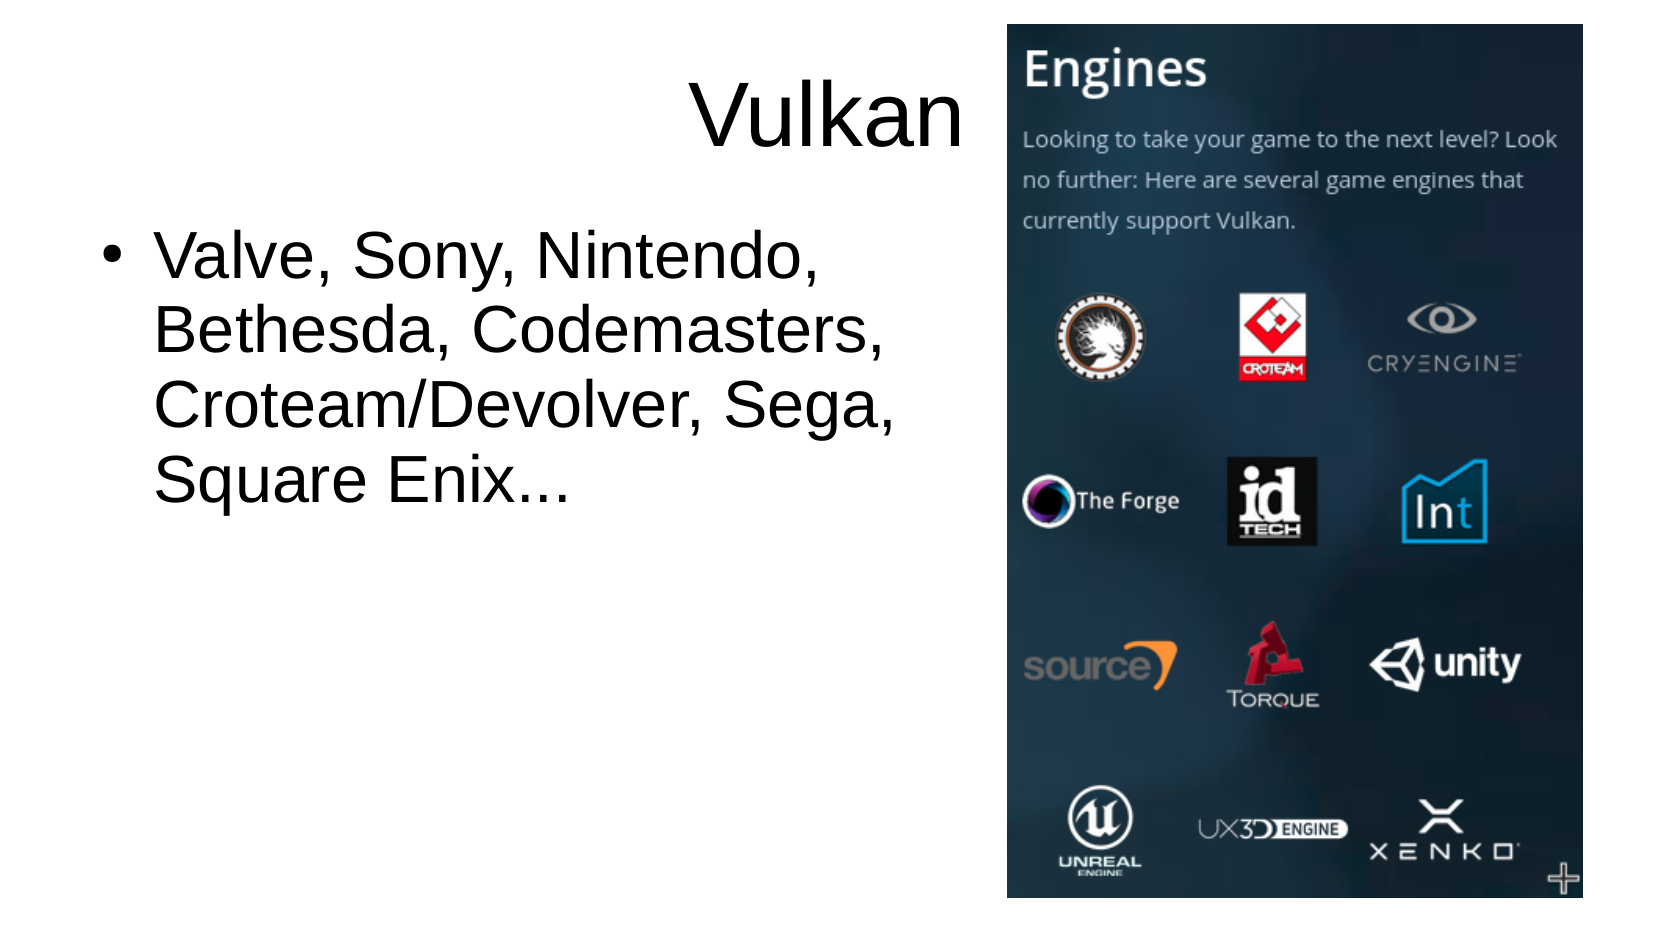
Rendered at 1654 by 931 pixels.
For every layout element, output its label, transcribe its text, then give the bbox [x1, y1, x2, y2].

picture [1007, 24, 1583, 898]
title Vulkan [82, 37, 1007, 193]
list Valve, Sony, Nintendo, Bethesda, Codemasters, Croteam/Devolver, Sega, Square Enix... [82, 217, 934, 758]
